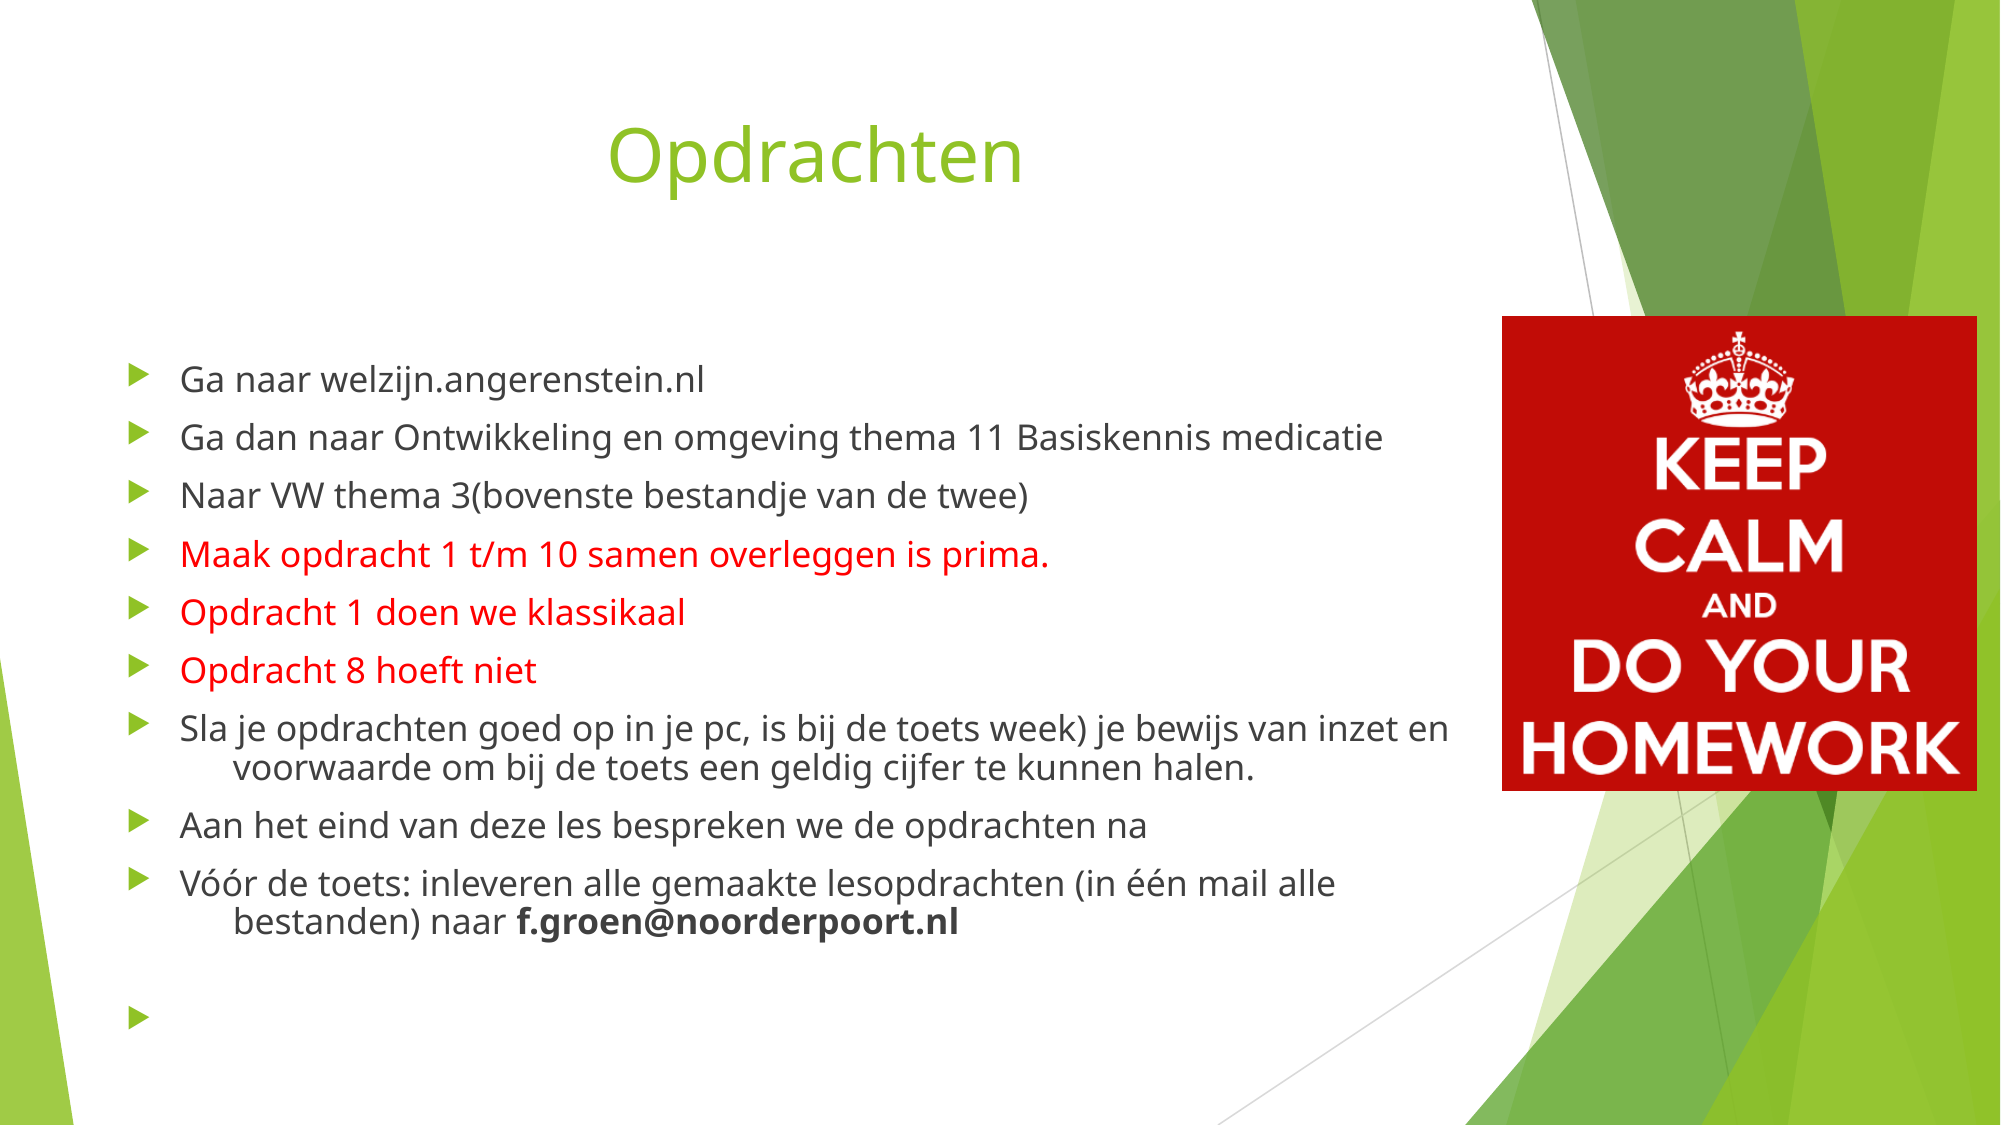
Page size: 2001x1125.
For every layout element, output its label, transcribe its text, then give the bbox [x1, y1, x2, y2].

list Ga naar welzijn.angerenstein.nl Ga dan naar Ontwikkeling en omgeving thema 11 Basiskennis medicatie Naar VW thema 3(bovenste bestandje van de twee) Maak opdracht 1 t/m 10 samen overleggen is prima. Opdracht 1 doen we klassikaal Opdracht 8 hoeft niet Sla je opdrachten goed op in je pc, is bij de toets week) je bewijs van inzet en voorwaarde om bij de toets een geldig cijfer te kunnen halen. Aan het eind van deze les bespreken we de opdrachten na Vóór de toets: inleveren alle gemaakte lesopdrachten (in één mail alle bestanden) naar f.groen@noorderpoort.nl [111, 354, 1522, 992]
picture [1502, 316, 1977, 791]
title Opdrachten [111, 99, 1522, 317]
